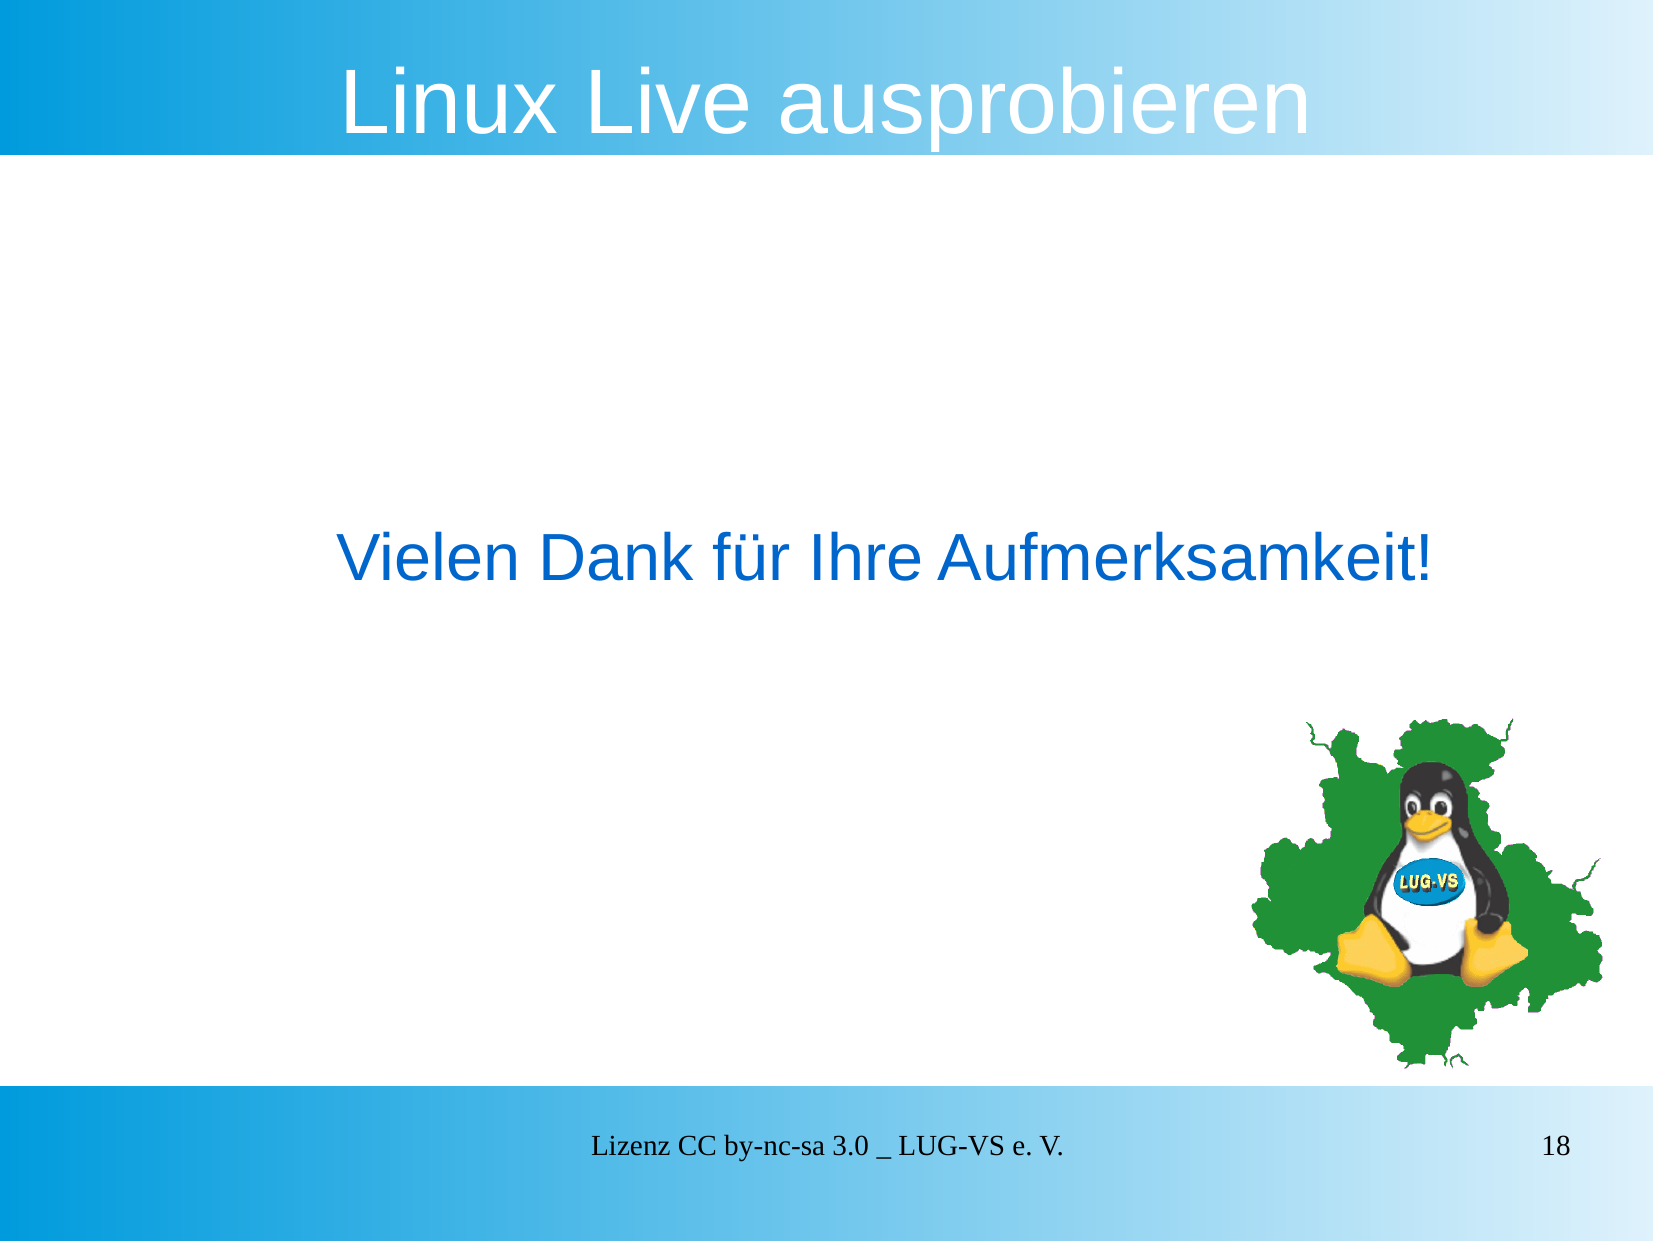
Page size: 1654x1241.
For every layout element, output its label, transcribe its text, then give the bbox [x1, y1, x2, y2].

title Linux Live ausprobieren [82, 49, 1571, 155]
picture [1241, 708, 1614, 1071]
list Vielen Dank für Ihre Aufmerksamkeit! [106, 519, 1595, 662]
